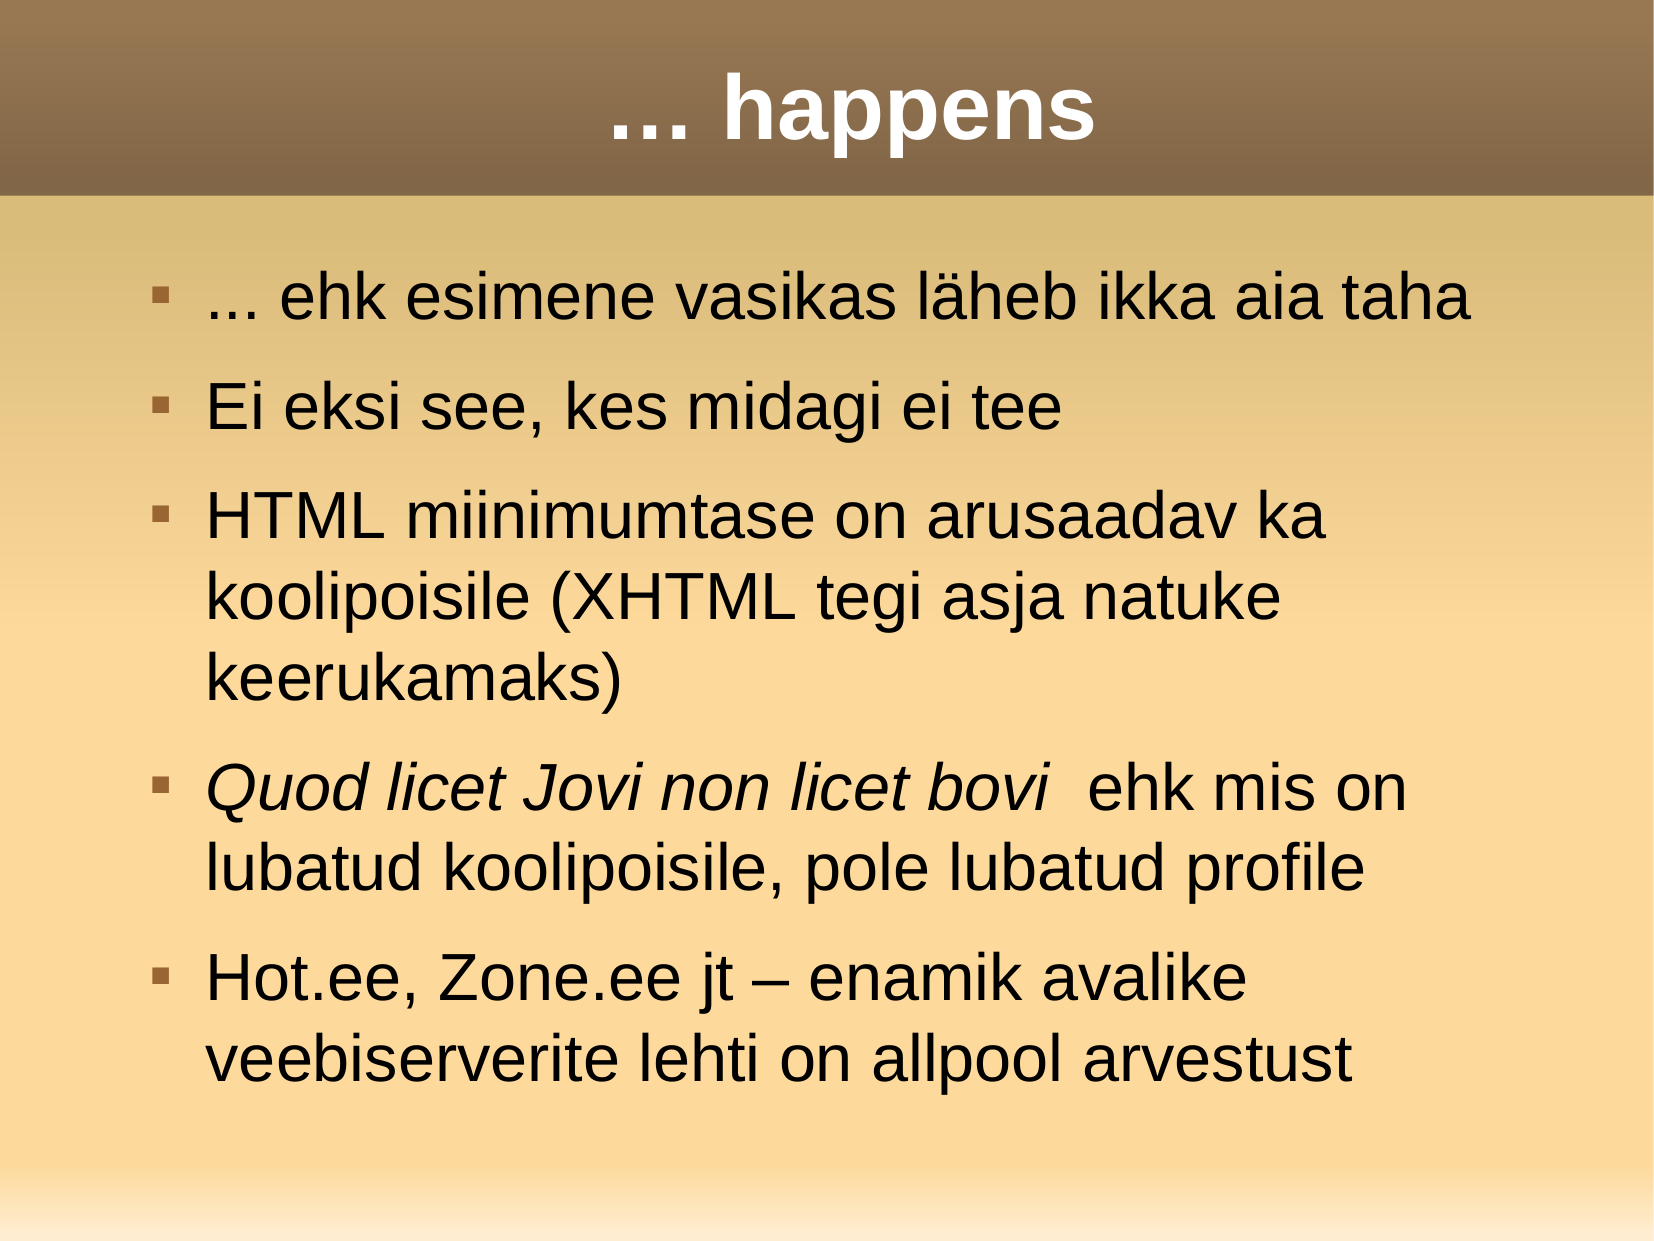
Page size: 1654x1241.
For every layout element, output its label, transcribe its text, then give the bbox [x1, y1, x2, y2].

picture [0, 0, 1654, 1241]
title … happens [145, 0, 1557, 215]
list ... ehk esimene vasikas läheb ikka aia taha Ei eksi see, kes midagi ei tee HTML miinimumtase on arusaadav ka koolipoisile (XHTML tegi asja natuke keerukamaks) Quod licet Jovi non licet bovi ehk mis on lubatud koolipoisile, pole lubatud profile Hot.ee, Zone.ee jt – enamik avalike veebiserverite lehti on allpool arvestust [134, 258, 1547, 1095]
